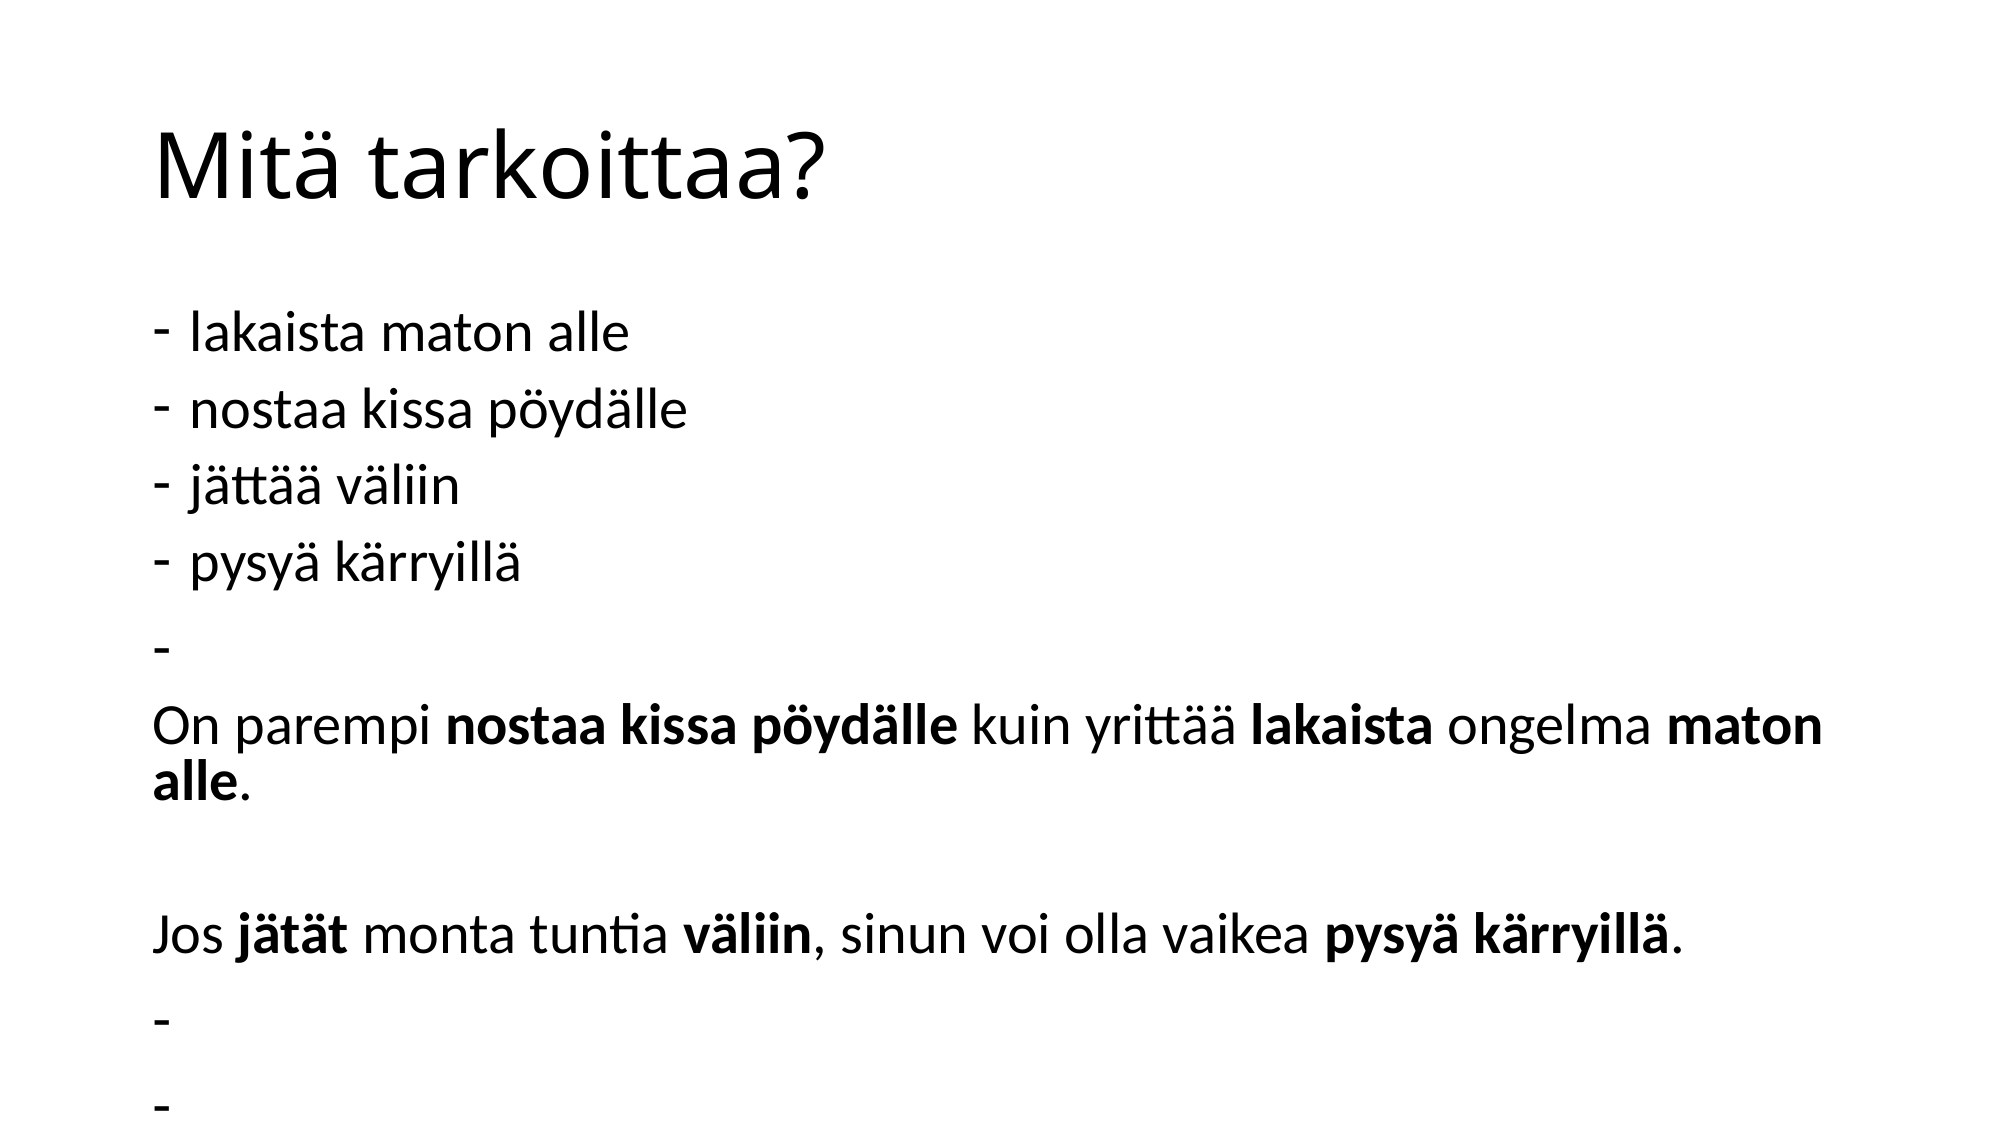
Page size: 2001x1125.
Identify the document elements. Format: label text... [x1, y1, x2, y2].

title Mitä tarkoittaa? [137, 59, 1863, 278]
list lakaista maton alle nostaa kissa pöydälle jättää väliin pysyä kärryillä On parempi nostaa kissa pöydälle kuin yrittää lakaista ongelma maton alle. Jos jätät monta tuntia väliin, sinun voi olla vaikea pysyä kärryillä. [137, 299, 1863, 1014]
